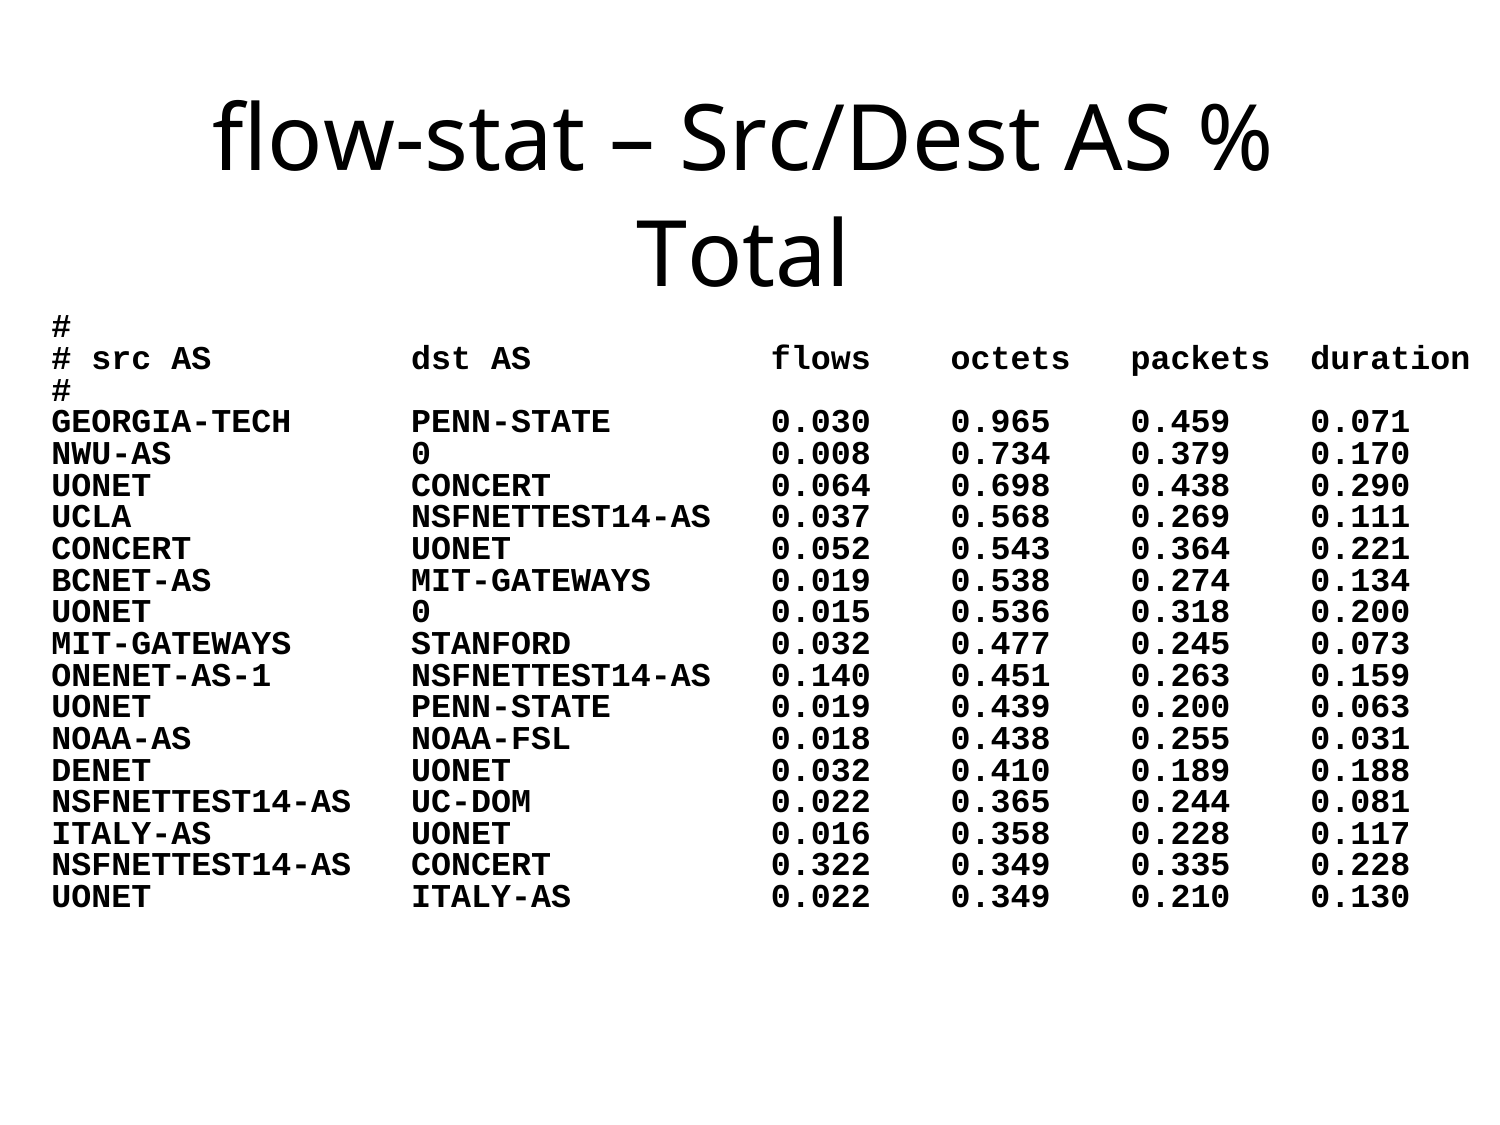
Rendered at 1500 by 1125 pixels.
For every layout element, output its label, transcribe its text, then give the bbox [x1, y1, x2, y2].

title flow-stat – Src/Dest AS % Total [112, 62, 1388, 312]
text_box # # src AS dst AS flows octets packets duration # GEORGIA-TECH PENN-STATE 0.030 0.965 0.459 0.071 NWU-AS 0 0.008 0.734 0.379 0.170 UONET CONCERT 0.064 0.698 0.438 0.290 UCLA NSFNETTEST14-AS 0.037 0.568 0.269 0.111 CONCERT UONET 0.052 0.543 0.364 0.221 BCNET-AS MIT-GATEWAYS 0.019 0.538 0.274 0.134 UONET 0 0.015 0.536 0.318 0.200 MIT-GATEWAYS STANFORD 0.032 0.477 0.245 0.073 ONENET-AS-1 NSFNETTEST14-AS 0.140 0.451 0.263 0.159 UONET PENN-STATE 0.019 0.439 0.200 0.063 NOAA-AS NOAA-FSL 0.018 0.438 0.255 0.031 DENET UONET 0.032 0.410 0.189 0.188 NSFNETTEST14-AS UC-DOM 0.022 0.365 0.244 0.081 ITALY-AS UONET 0.016 0.358 0.228 0.117 NSFNETTEST14-AS CONCERT 0.322 0.349 0.335 0.228 UONET ITALY-AS 0.022 0.349 0.210 0.130 [46, 312, 1500, 998]
